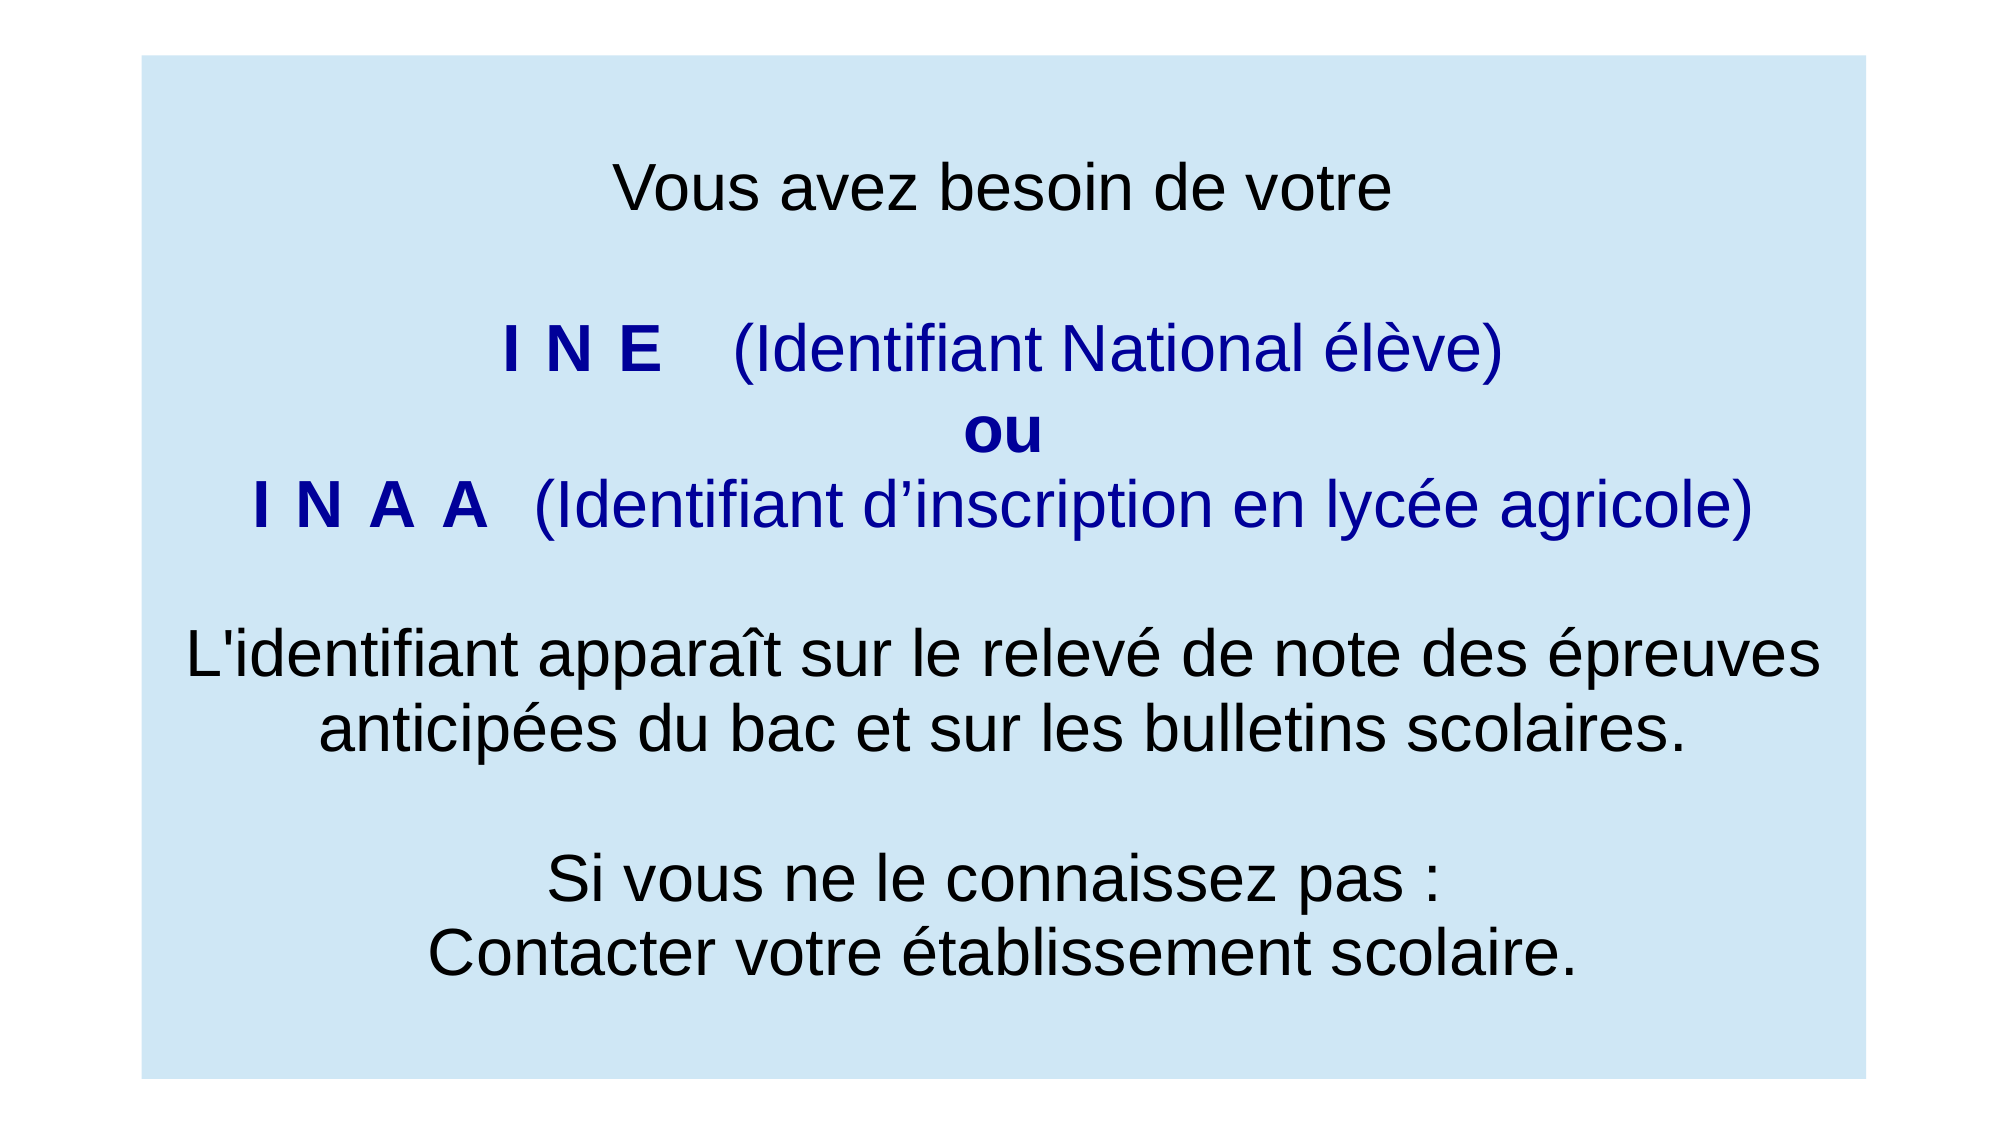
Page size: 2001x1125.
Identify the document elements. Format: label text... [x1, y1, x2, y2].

subtitle Vous avez besoin de votre INE (Identifiant National élève) ou INAA (Identifiant d’inscription en lycée agricole) L'identifiant apparaît sur le relevé de note des épreuves anticipées du bac et sur les bulletins scolaires. Si vous ne le connaissez pas : Contacter votre établissement scolaire. [141, 55, 1867, 1079]
